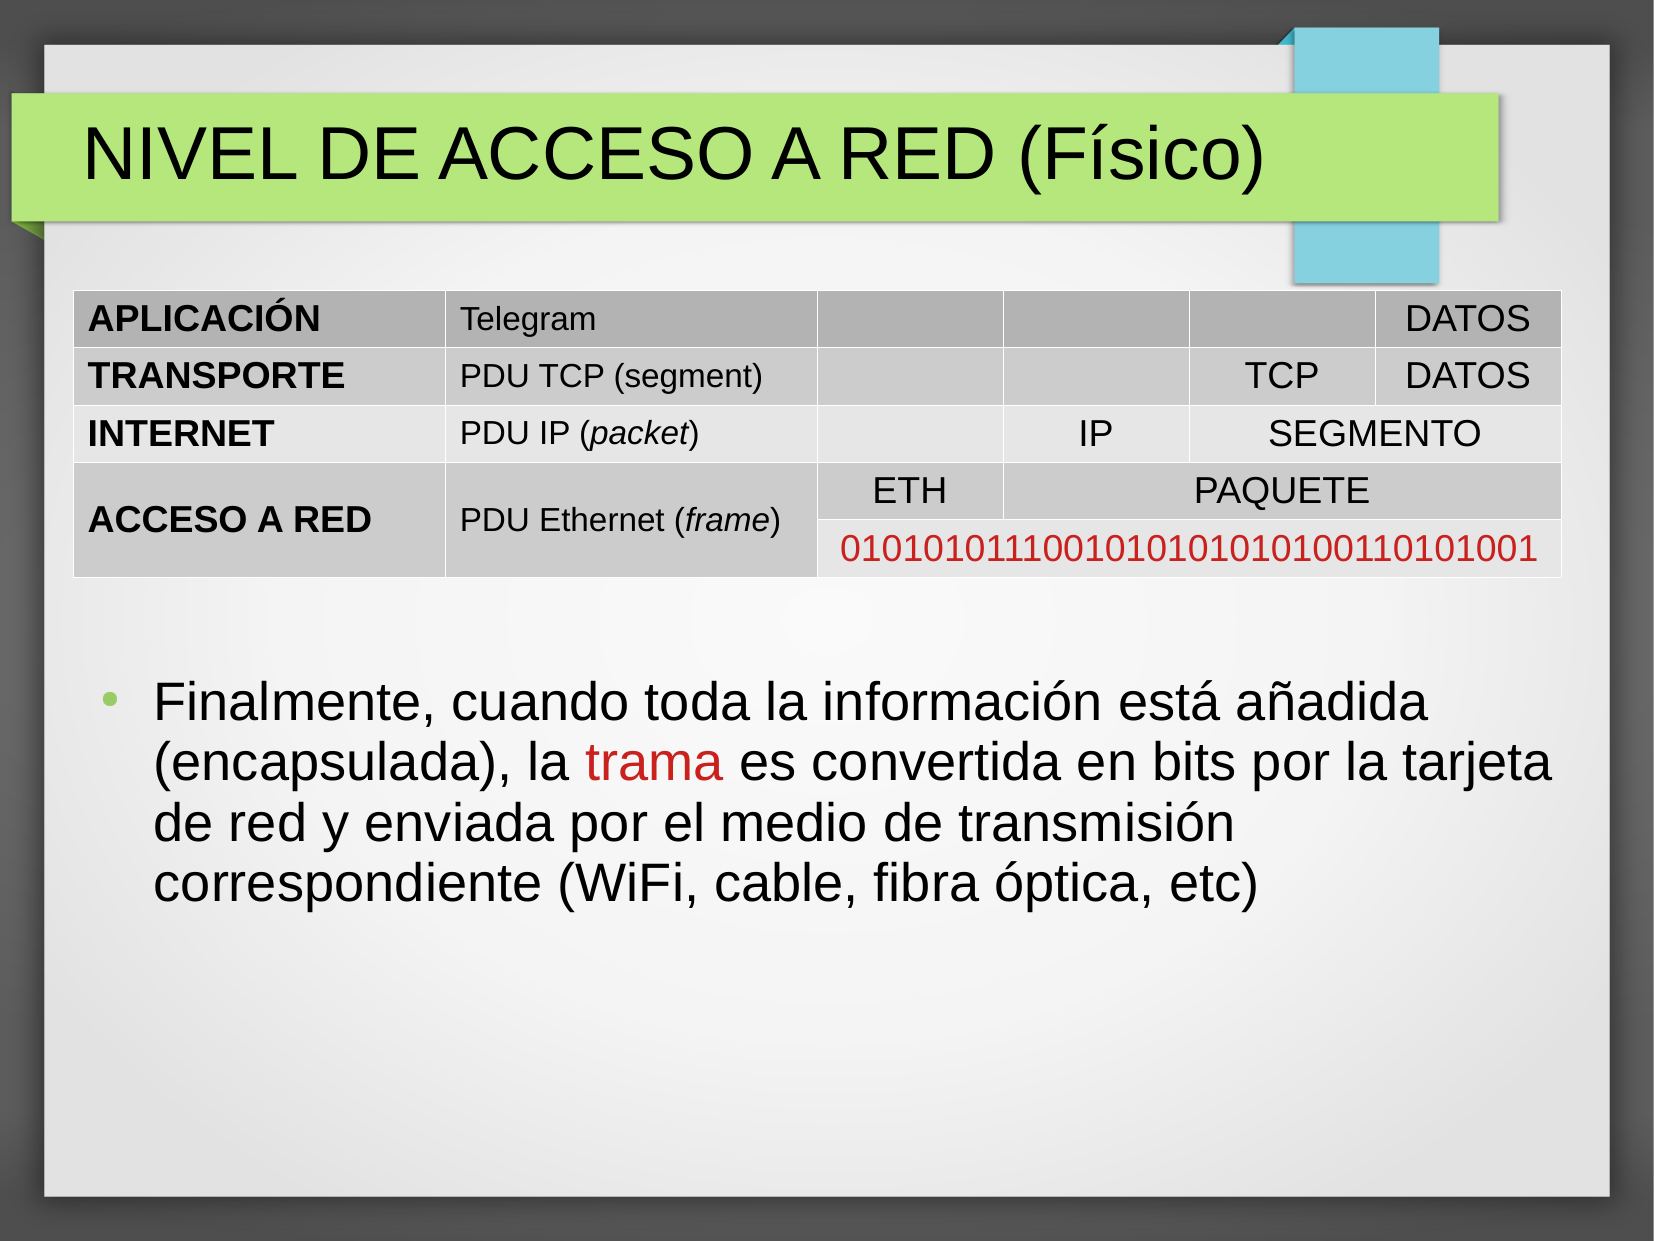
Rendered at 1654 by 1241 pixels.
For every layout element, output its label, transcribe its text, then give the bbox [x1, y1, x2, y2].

table_header APLICACIÓN [74, 291, 445, 347]
title NIVEL DE ACCESO A RED (Físico) [82, 69, 1418, 238]
table_cell ETH [818, 463, 1003, 519]
table_cell PAQUETE [1004, 463, 1561, 519]
table_header [1190, 291, 1375, 347]
table_cell PDU Ethernet (frame) [446, 463, 817, 577]
table_cell PDU IP (packet) [446, 406, 817, 462]
table_header [818, 291, 1003, 347]
table_cell DATOS [1376, 348, 1561, 405]
table_cell IP [1004, 406, 1189, 462]
table_header DATOS [1376, 291, 1561, 347]
list Finalmente, cuando toda la información está añadida (encapsulada), la trama es convertida en bits por la tarjeta de red y enviada por el medio de transmisión correspondiente (WiFi, cable, fibra óptica, etc) [82, 670, 1571, 1015]
table_cell [1004, 348, 1189, 405]
table_cell TCP [1190, 348, 1375, 405]
table_cell PDU TCP (segment) [446, 348, 817, 405]
table_cell [818, 406, 1003, 462]
table_cell 0101010111001010101010100110101001 [818, 520, 1561, 577]
table_cell SEGMENTO [1190, 406, 1561, 462]
picture [0, 0, 1654, 1241]
table_header Telegram [446, 291, 817, 347]
table_header [1004, 291, 1189, 347]
table_cell ACCESO A RED [74, 463, 445, 577]
table_cell TRANSPORTE [74, 348, 445, 405]
table_cell INTERNET [74, 406, 445, 462]
table_cell [818, 348, 1003, 405]
